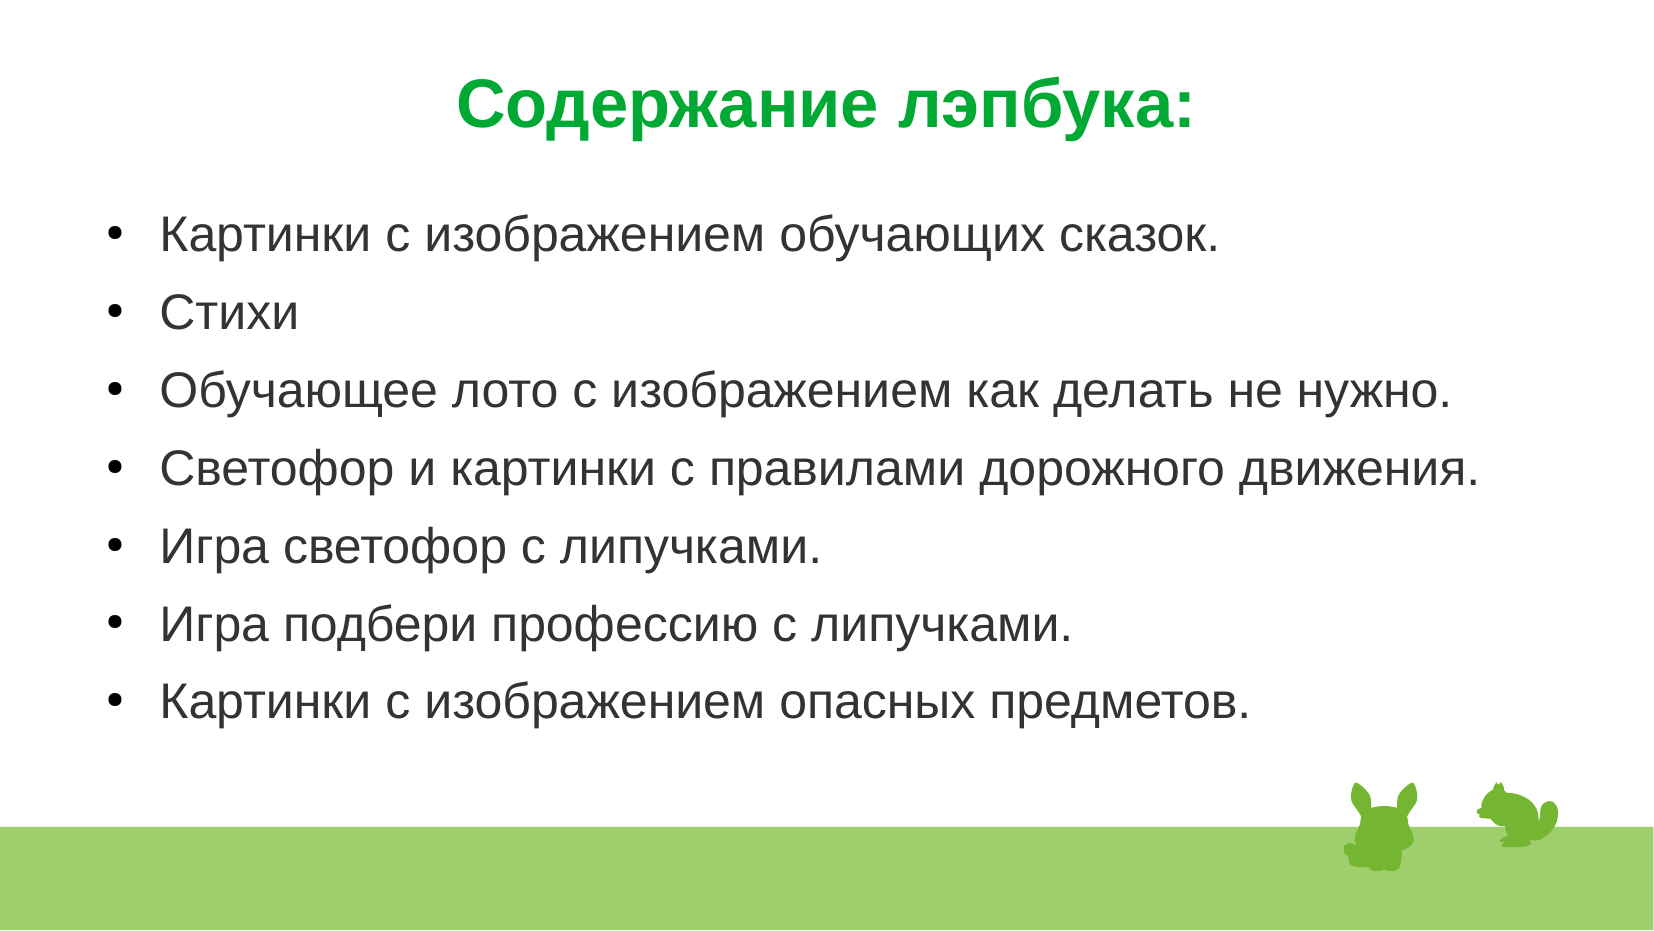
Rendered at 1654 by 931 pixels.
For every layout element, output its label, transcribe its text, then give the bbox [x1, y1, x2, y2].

list Картинки с изображением обучающих сказок. Стихи Обучающее лото с изображением как делать не нужно. Светофор и картинки с правилами дорожного движения. Игра светофор с липучками. Игра подбери профессию с липучками. Картинки с изображением опасных предметов. [88, 206, 1565, 739]
title Содержание лэпбука: [88, 29, 1565, 178]
